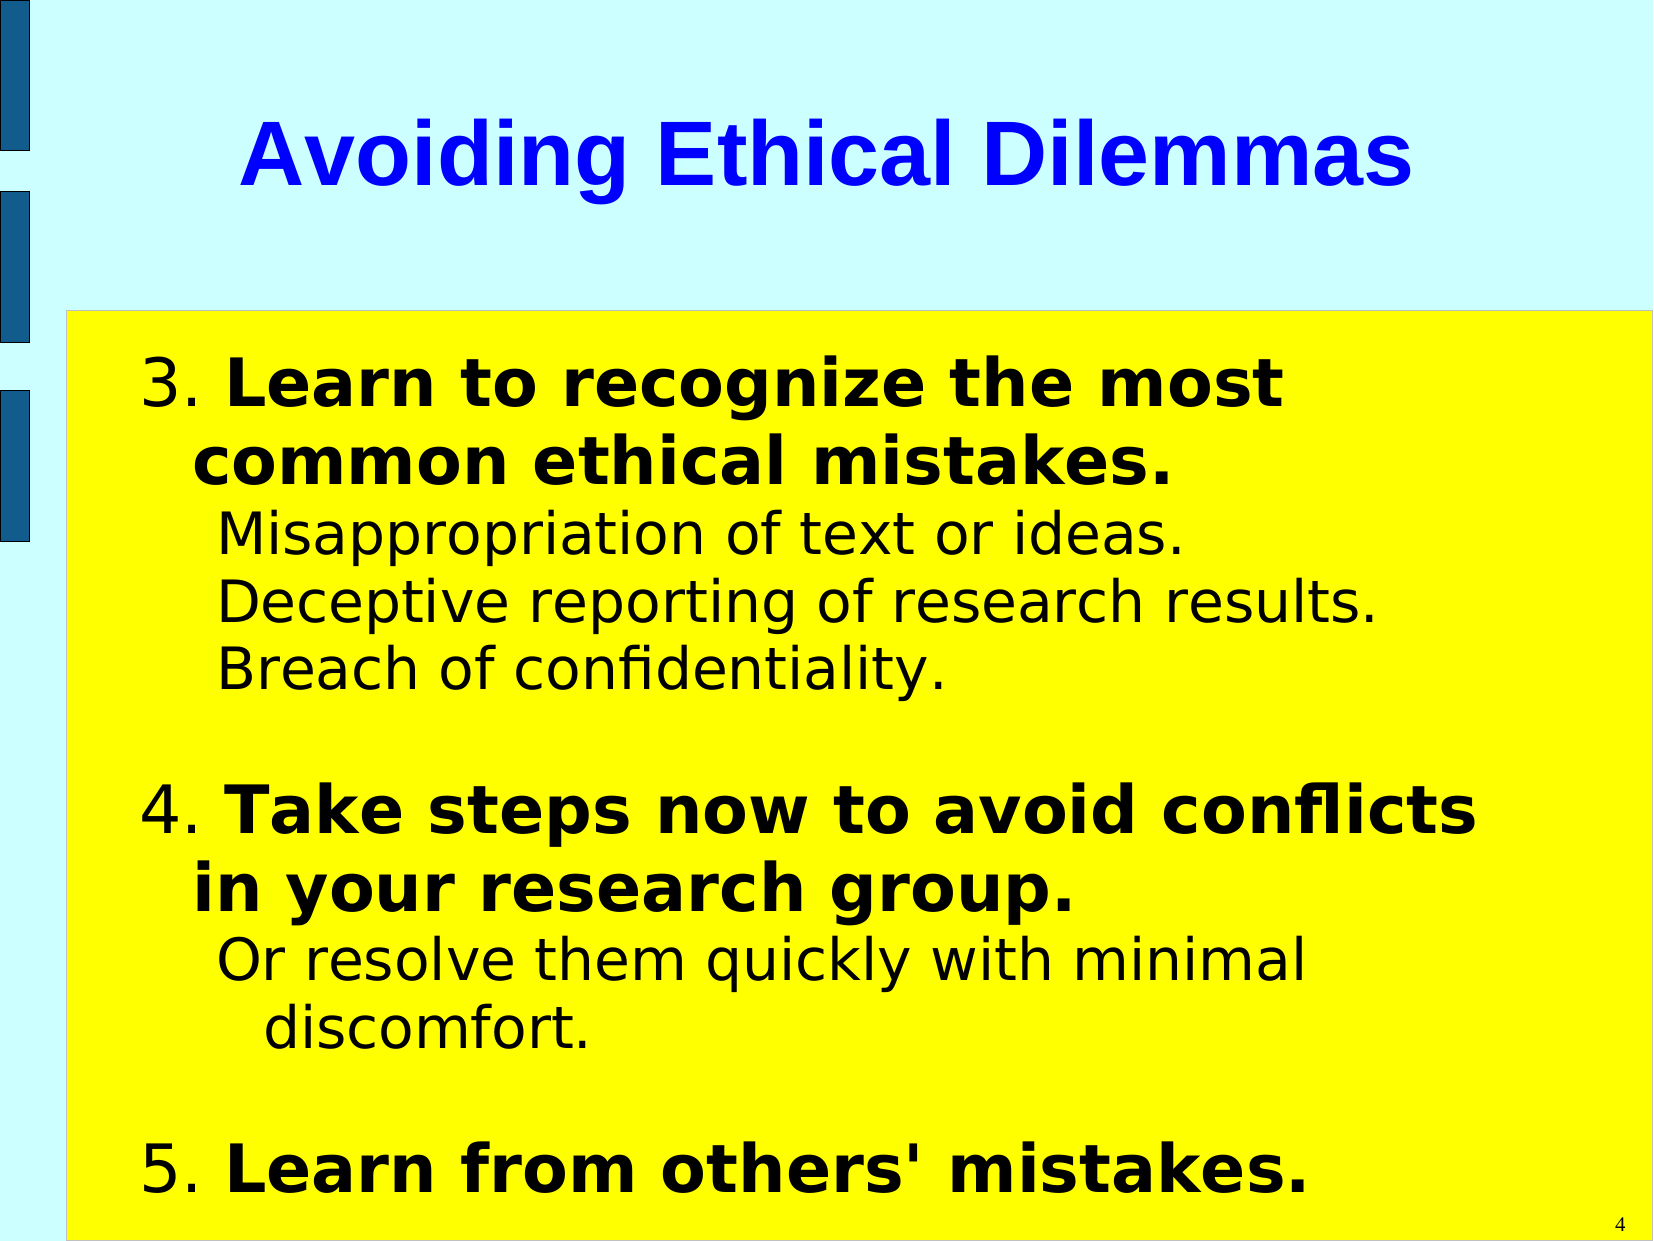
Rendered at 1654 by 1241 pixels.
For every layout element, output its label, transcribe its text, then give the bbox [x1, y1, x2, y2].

title Avoiding Ethical Dilemmas [121, 49, 1534, 258]
list 3. Learn to recognize the most common ethical mistakes. Misappropriation of text or ideas. Deceptive reporting of research results. Breach of confidentiality. 4. Take steps now to avoid conflicts in your research group. Or resolve them quickly with minimal discomfort. 5. Learn from others' mistakes. [121, 344, 1534, 1208]
